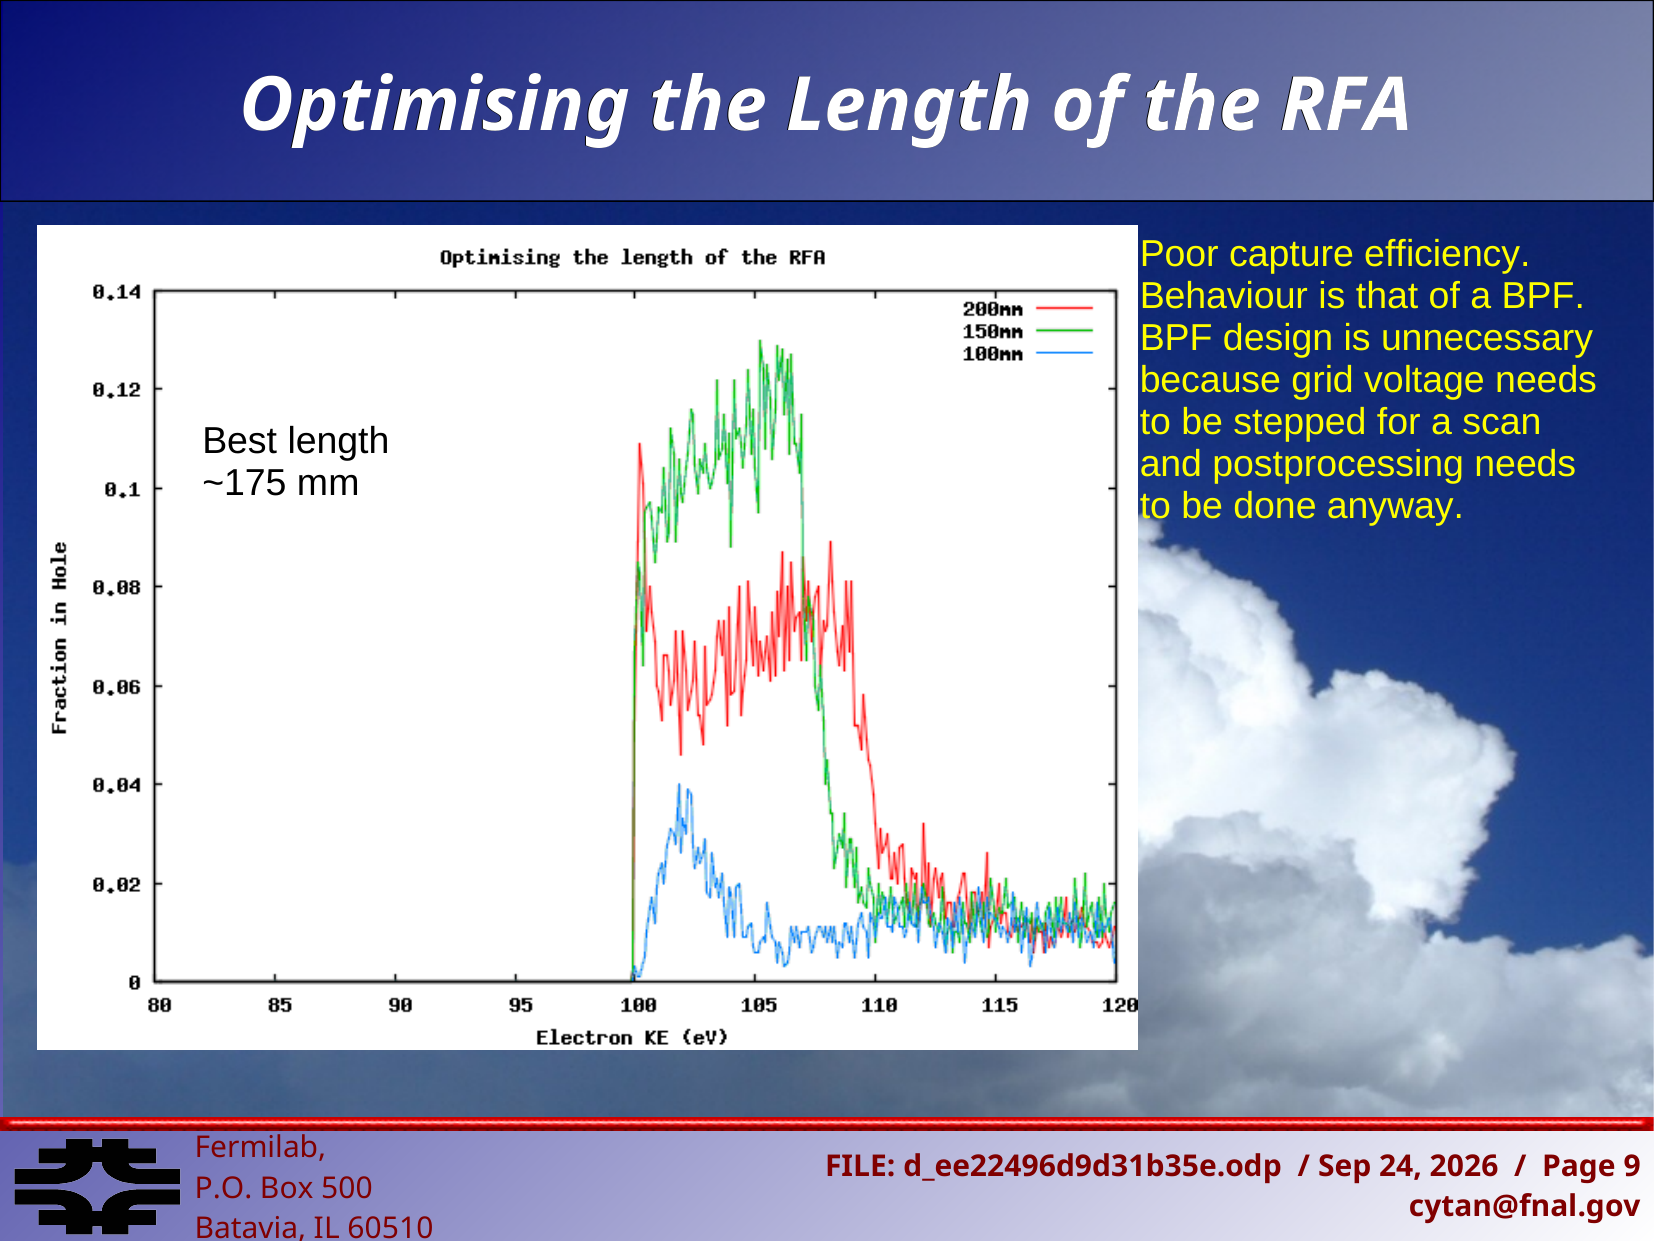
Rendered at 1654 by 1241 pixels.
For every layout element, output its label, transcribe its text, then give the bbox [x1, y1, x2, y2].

picture [0, 202, 1654, 1131]
picture [3, 1, 1653, 7]
text_box Best length ~175 mm [187, 412, 488, 512]
picture [10, 1137, 184, 1236]
text_box Poor capture efficiency. Behaviour is that of a BPF. BPF design is unnecessary because grid voltage needs to be stepped for a scan and postprocessing needs to be done anyway. [1125, 225, 1613, 751]
picture [3, 197, 1653, 201]
title Optimising the Length of the RFA [0, 7, 1654, 197]
